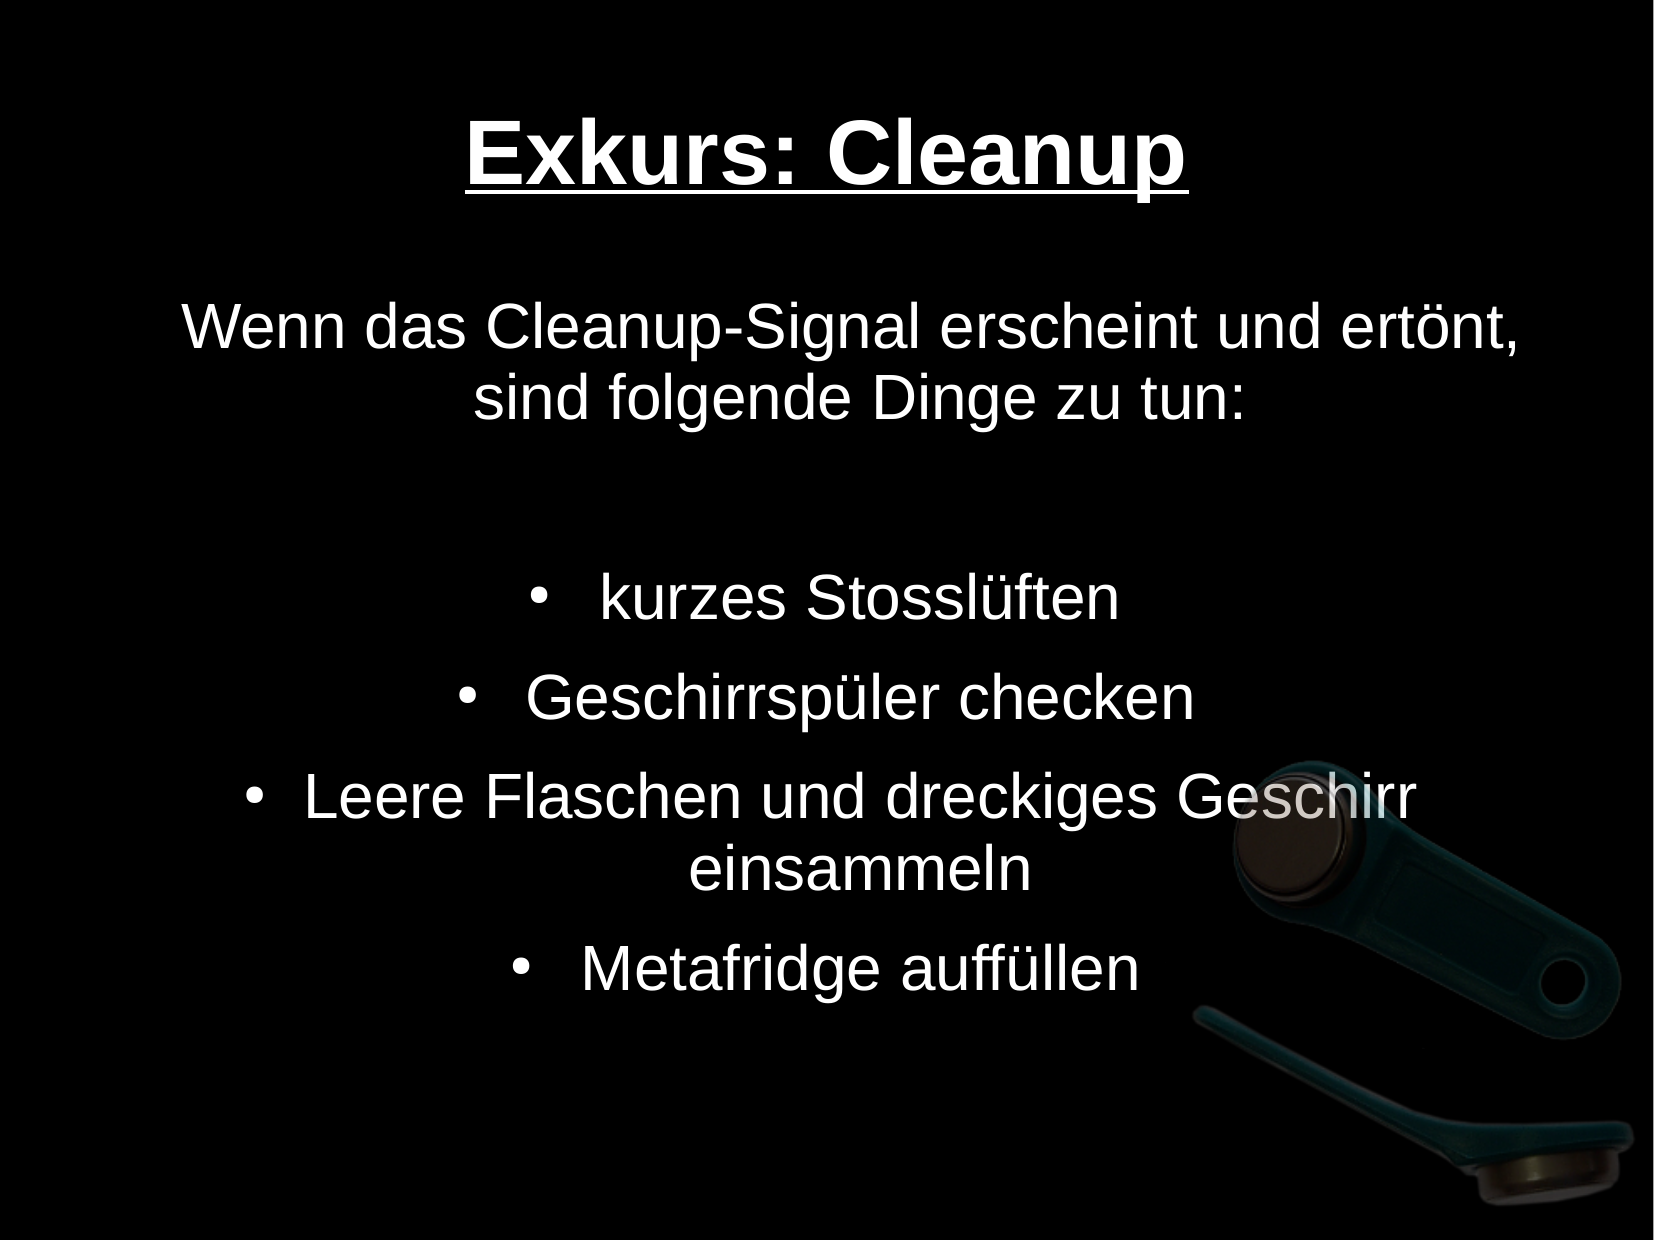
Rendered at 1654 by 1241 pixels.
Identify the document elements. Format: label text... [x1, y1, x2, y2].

list Wenn das Cleanup-Signal erscheint und ertönt, sind folgende Dinge zu tun: kurzes Stosslüften Geschirrspüler checken Leere Flaschen und dreckiges Geschirr einsammeln Metafridge auffüllen [82, 290, 1571, 1010]
title Exkurs: Cleanup [82, 49, 1571, 257]
picture [1150, 732, 1654, 1236]
